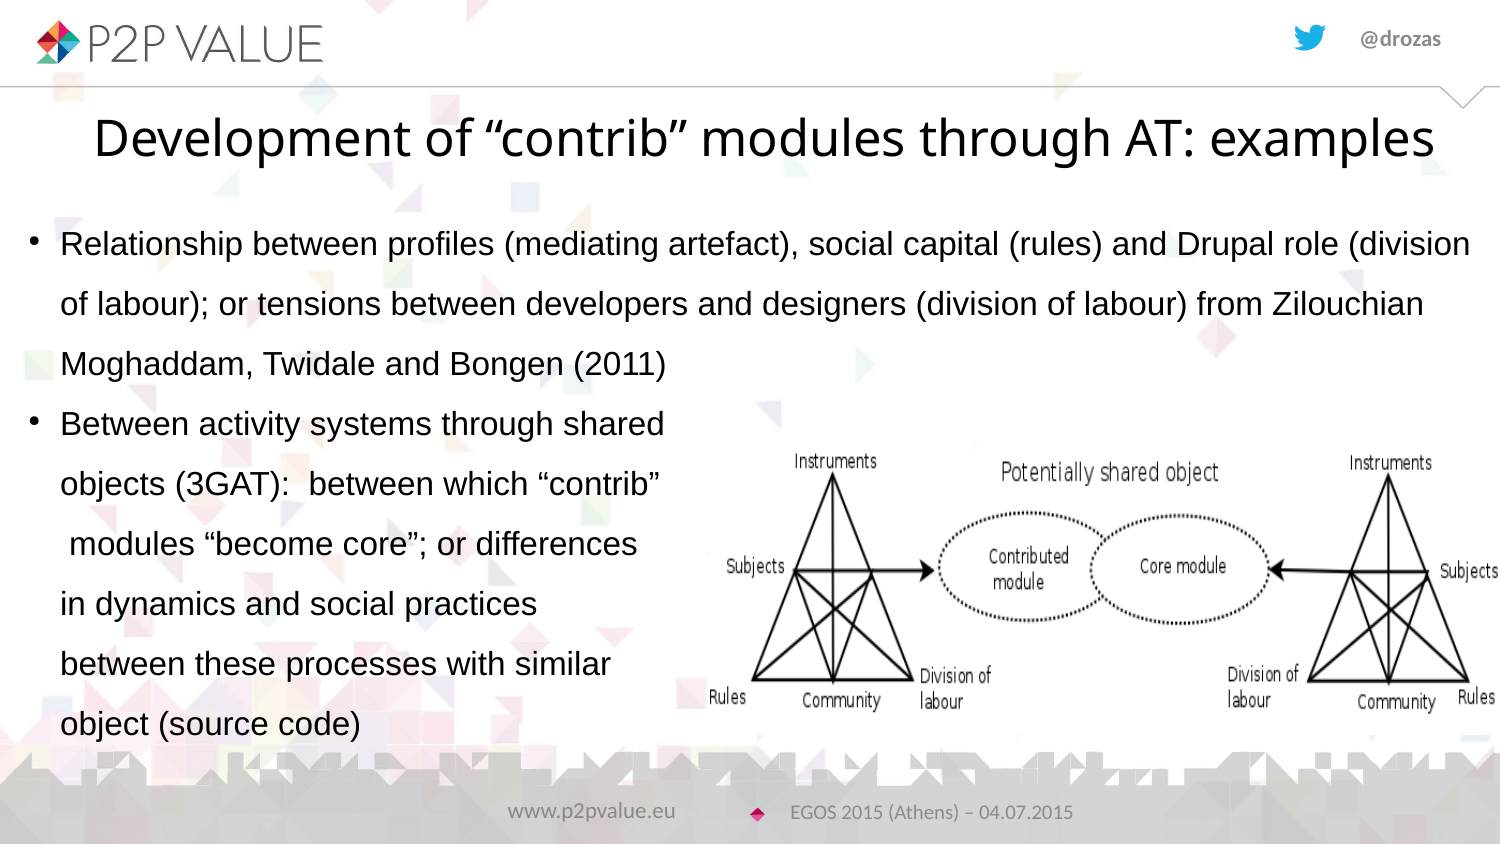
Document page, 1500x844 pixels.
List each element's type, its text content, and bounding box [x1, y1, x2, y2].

subtitle Relationship between profiles (mediating artefact), social capital (rules) and Drupal role (division of labour); or tensions between developers and designers (division of labour) from Zilouchian Moghaddam, Twidale and Bongen (2011) Between activity systems through shared objects (3GAT): between which “contrib” modules “become core”; or differences in dynamics and social practices between these processes with similar object (source code) [15, 195, 1496, 751]
text_box EGOS 2015 (Athens) – 04.07.2015 [777, 788, 1470, 834]
picture [0, 0, 1500, 844]
text_box @drozas [1333, 15, 1455, 60]
text_box www.p2pvalue.eu [501, 789, 720, 829]
title Development of “contrib” modules through AT: examples [30, 92, 1500, 181]
